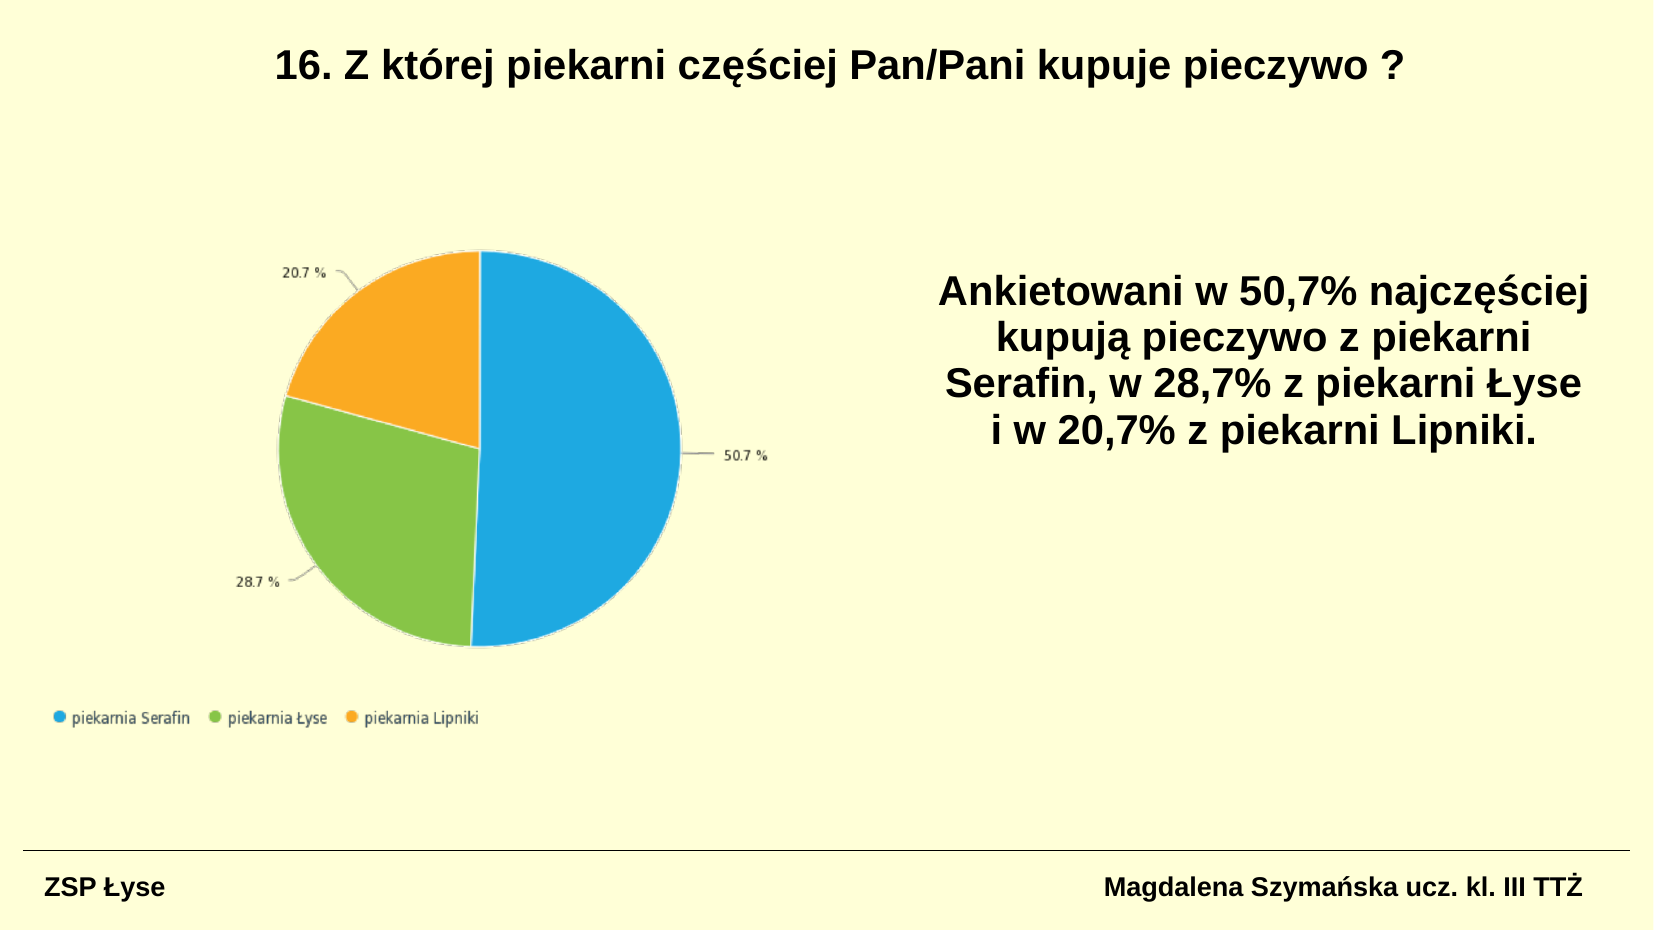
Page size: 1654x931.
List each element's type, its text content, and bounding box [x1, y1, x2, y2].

text_box Ankietowani w 50,7% najczęściej kupują pieczywo z piekarni Serafin, w 28,7% z piekarni Łyse i w 20,7% z piekarni Lipniki. [909, 259, 1619, 519]
text_box ZSP Łyse Magdalena Szymańska ucz. kl. III TTŻ [29, 864, 1607, 922]
text_box 16. Z której piekarni częściej Pan/Pani kupuje pieczywo ? [259, 33, 1441, 142]
picture [23, 200, 934, 756]
